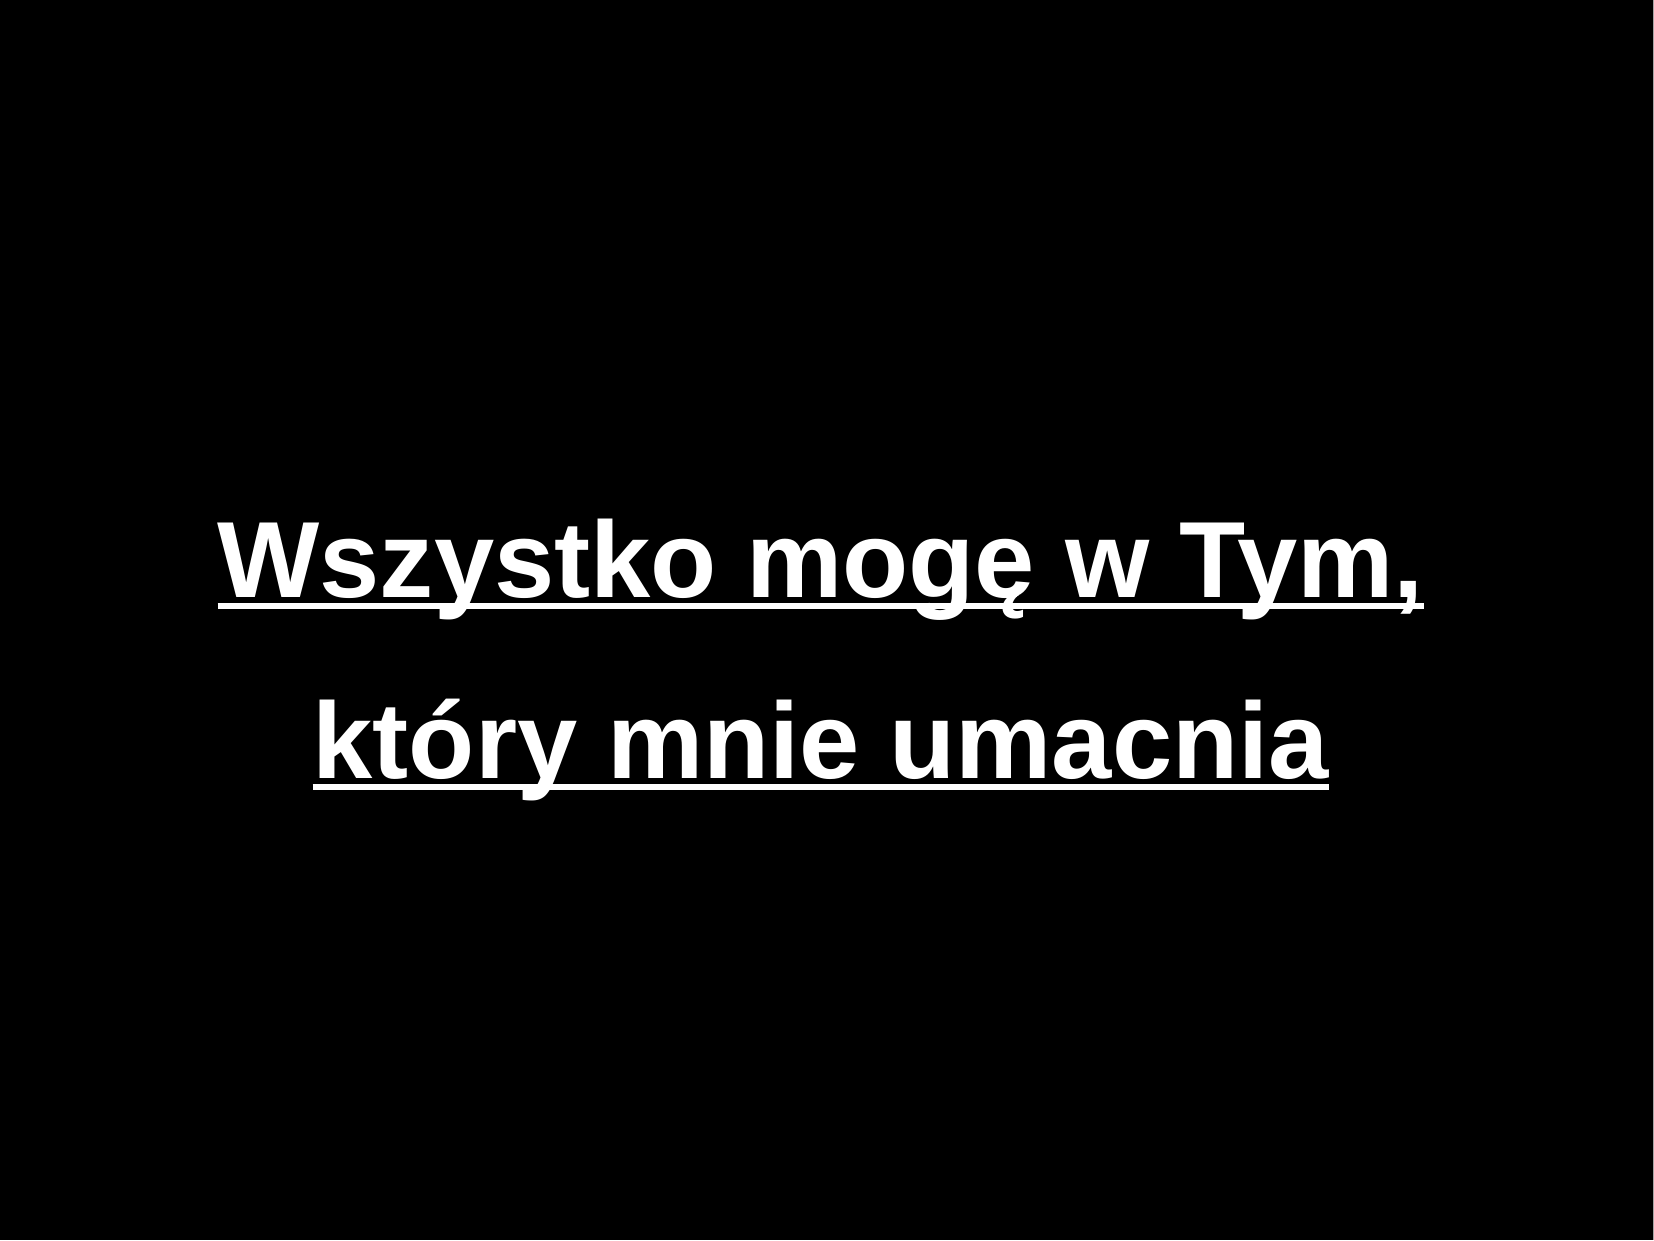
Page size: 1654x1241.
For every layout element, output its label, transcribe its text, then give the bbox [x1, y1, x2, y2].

subtitle Wszystko mogę w Tym, który mnie umacnia [0, 0, 1642, 1241]
